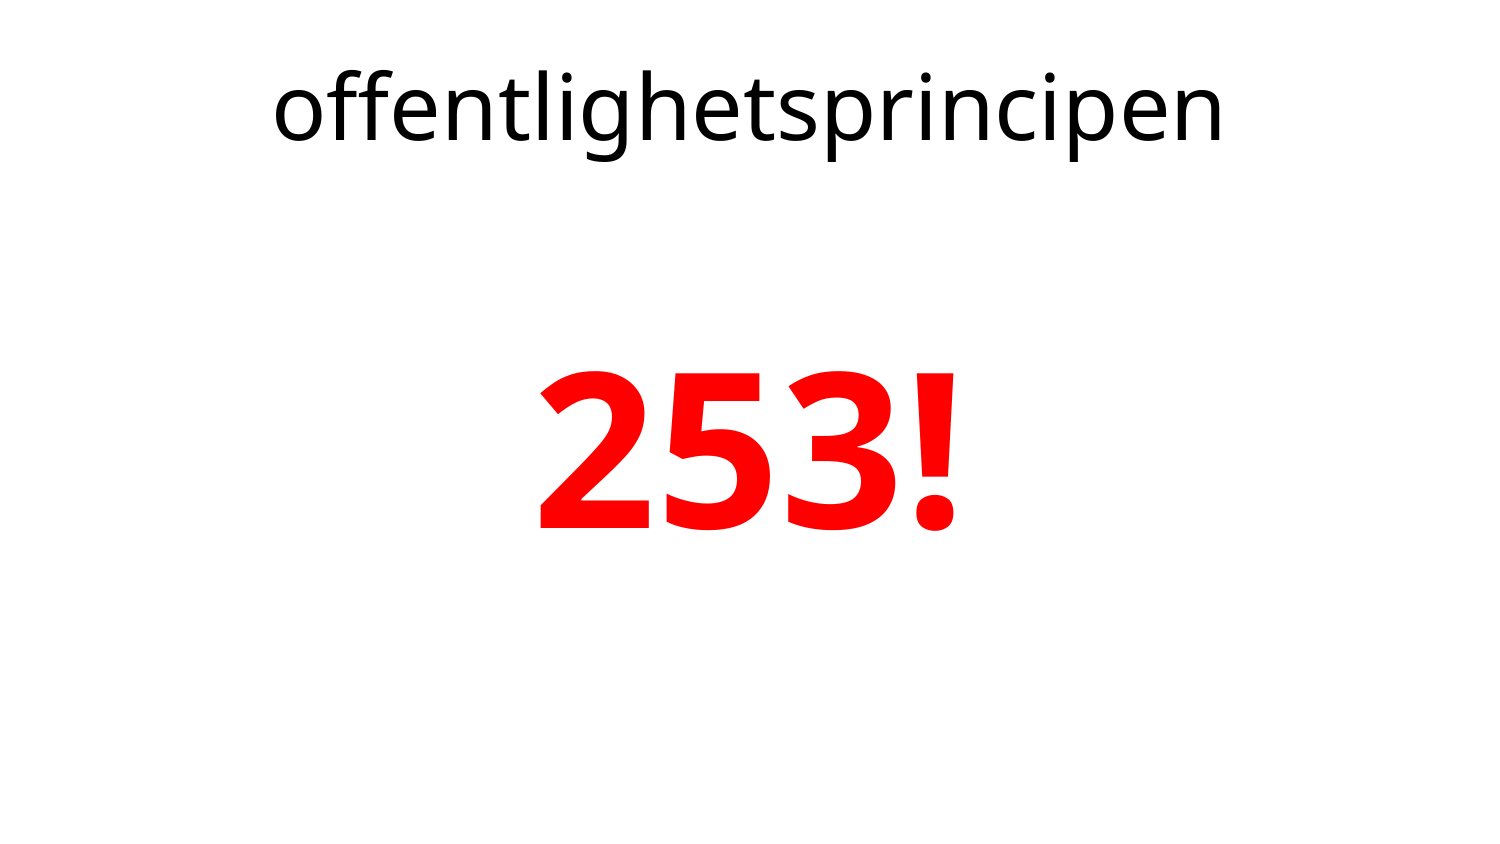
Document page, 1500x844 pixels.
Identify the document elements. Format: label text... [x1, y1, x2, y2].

title offentlighetsprincipen [75, 33, 1425, 175]
subtitle 253! [0, 197, 1500, 687]
